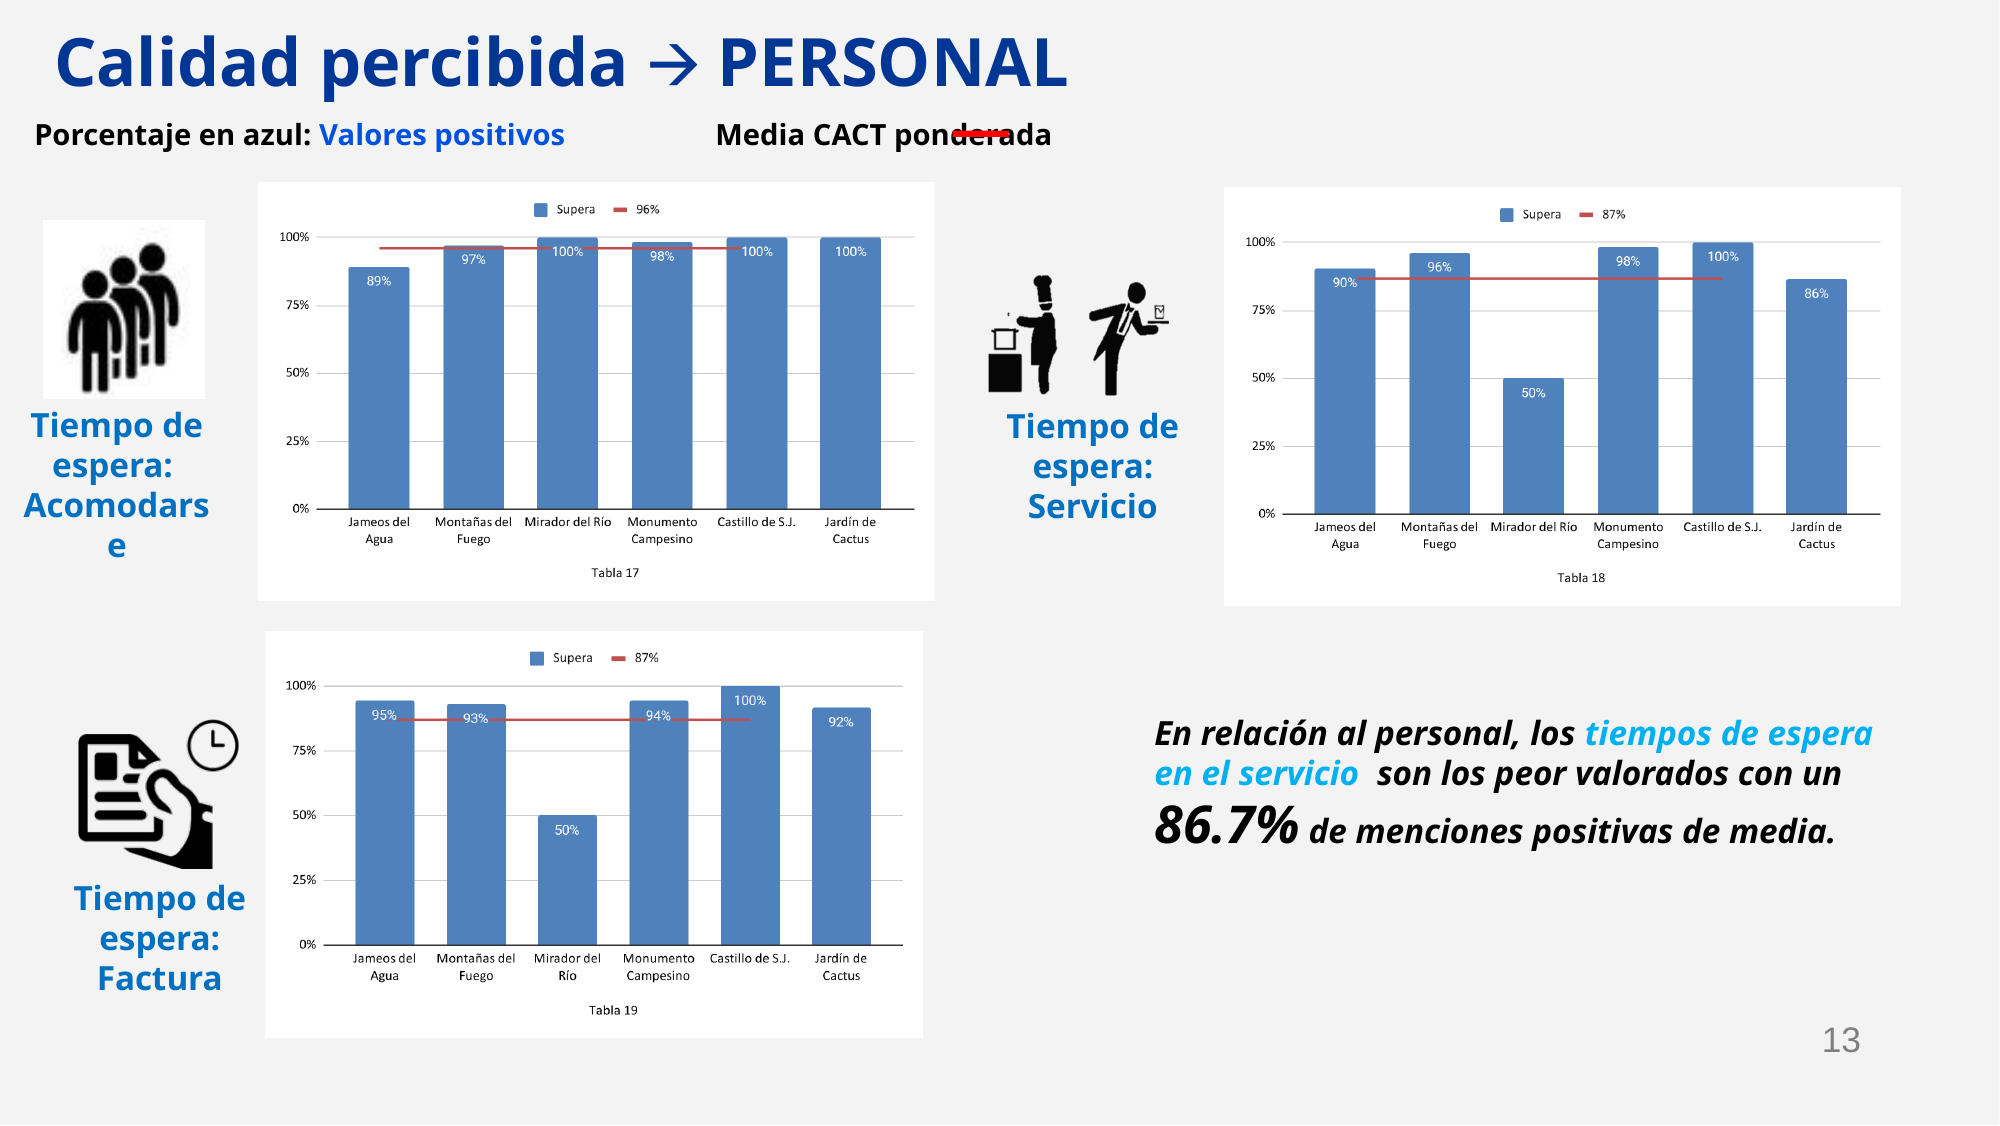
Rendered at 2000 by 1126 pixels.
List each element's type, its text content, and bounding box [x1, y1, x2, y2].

text_box Tiempo de espera: Servicio [976, 398, 1210, 535]
text_box En relación al personal, los tiempos de espera en el servicio son los peor valorados con un 86.7% de menciones positivas de media. [1139, 704, 1912, 801]
picture [43, 220, 206, 399]
text_box Tiempo de espera: Factura [42, 869, 265, 1006]
picture [78, 716, 240, 869]
text_box Tiempo de espera: Acomodarse [0, 397, 234, 534]
picture [258, 182, 935, 601]
picture [976, 268, 1174, 410]
picture [1224, 187, 1901, 606]
text_box Porcentaje en azul: Valores positivos Media CACT ponderada [19, 109, 1988, 158]
picture [265, 631, 923, 1038]
text_box Calidad percibida 🡪 PERSONAL [54, 0, 1225, 109]
slide_number 1 [1412, 1008, 1880, 1069]
